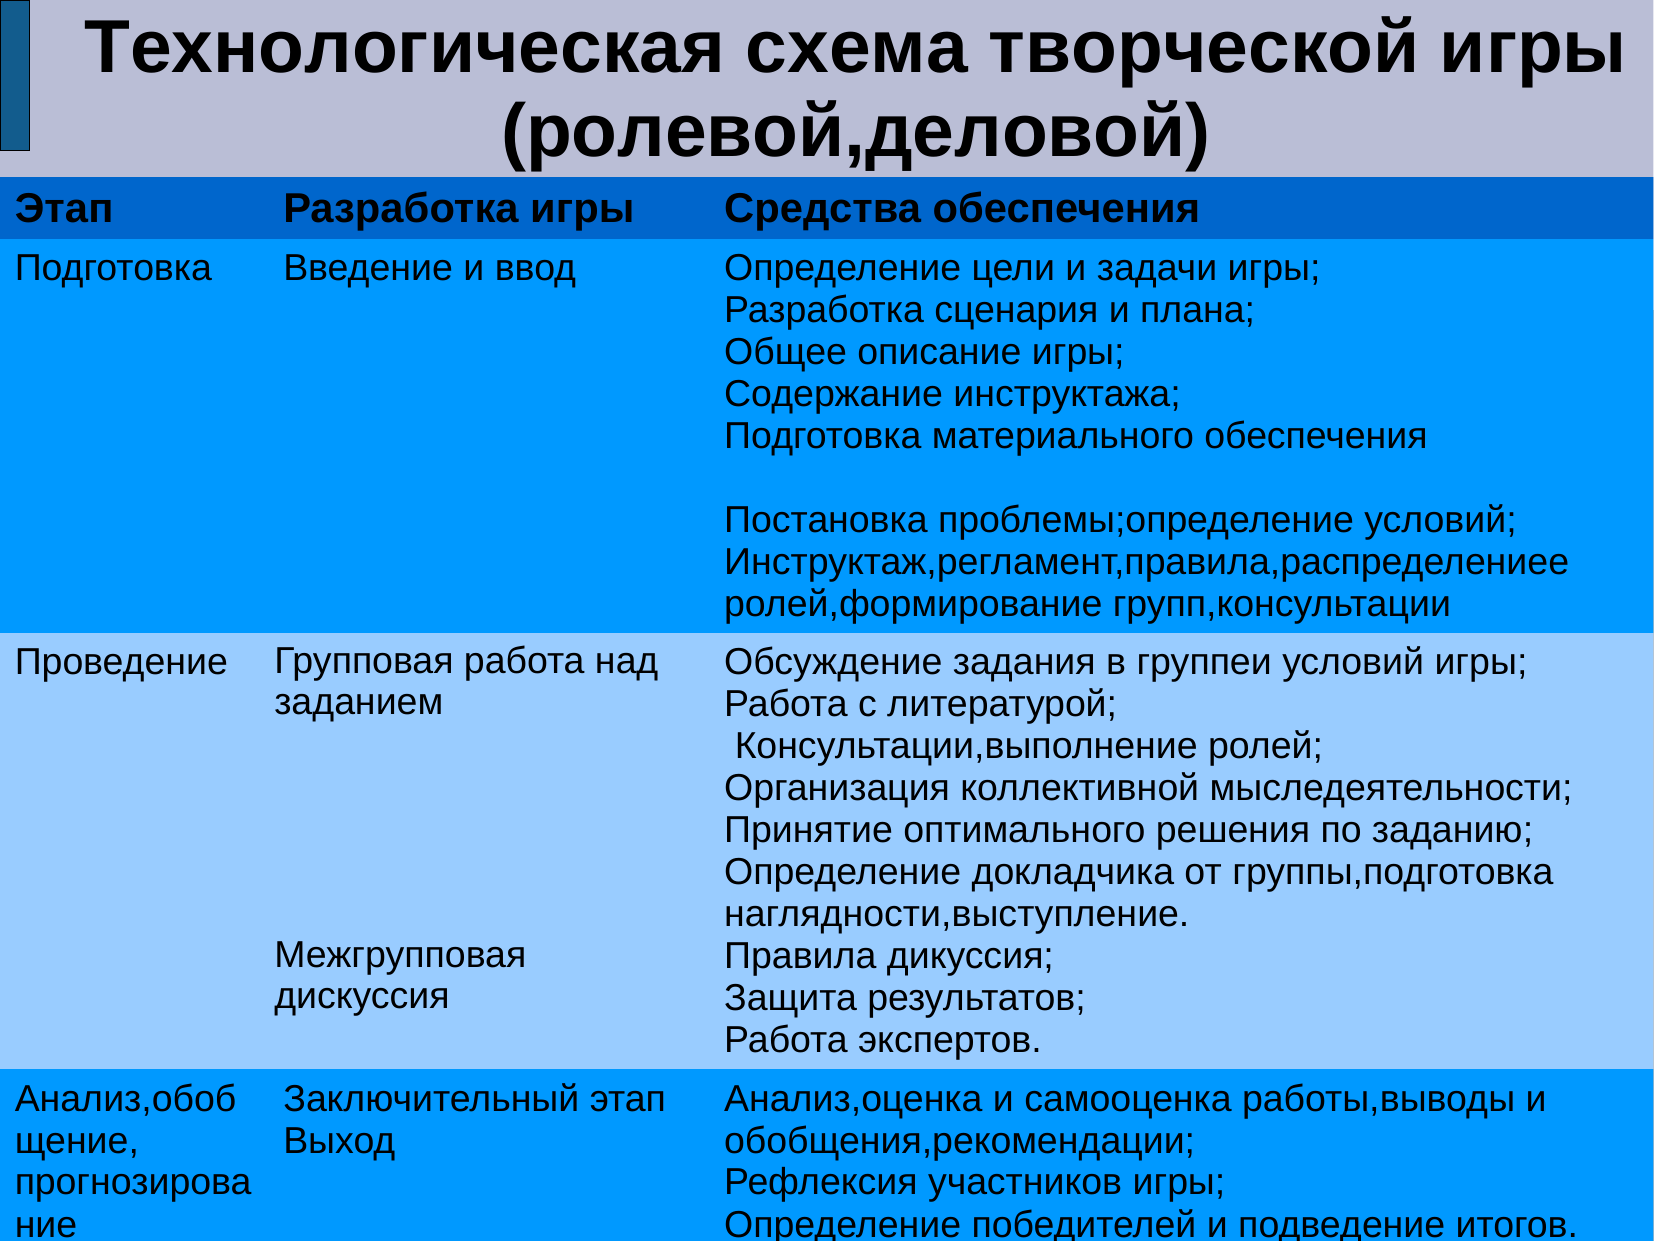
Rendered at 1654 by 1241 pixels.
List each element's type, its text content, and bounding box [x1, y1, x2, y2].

table_cell Введение и ввод [269, 239, 709, 633]
table_cell Анализ,оценка и самооценка работы,выводы и обобщения,рекомендации; Рефлексия участников игры; Определение победителей и подведение итогов. [709, 1069, 1654, 1241]
table_cell Определение цели и задачи игры; Разработка сценария и плана; Общее описание игры; Содержание инструктажа; Подготовка материального обеспечения Постановка проблемы;определение условий; Инструктаж,регламент,правила,распределениее ролей,формирование групп,консультации [709, 239, 1654, 633]
table_cell Групповая работа над заданием Межгрупповая дискуссия [269, 633, 709, 1069]
title Технологическая схема творческой игры (ролевой,деловой) [0, 0, 1654, 177]
table_cell Обсуждение задания в группеи условий игры; Работа с литературой; Консультации,выполнение ролей; Организация коллективной мыследеятельности; Принятие оптимального решения по заданию; Определение докладчика от группы,подготовка наглядности,выступление. Правила дикуссия; Защита результатов; Работа экспертов. [709, 633, 1654, 1069]
table_header Этап [0, 177, 269, 239]
table_header Средства обеспечения [709, 177, 1654, 239]
table_header Разработка игры [269, 177, 709, 239]
table_cell Подготовка [0, 239, 269, 633]
table_cell Заключительный этап Выход [269, 1069, 709, 1241]
table_cell Анализ,обобщение, прогнозирование [0, 1069, 269, 1241]
table_cell Проведение [0, 633, 269, 1069]
